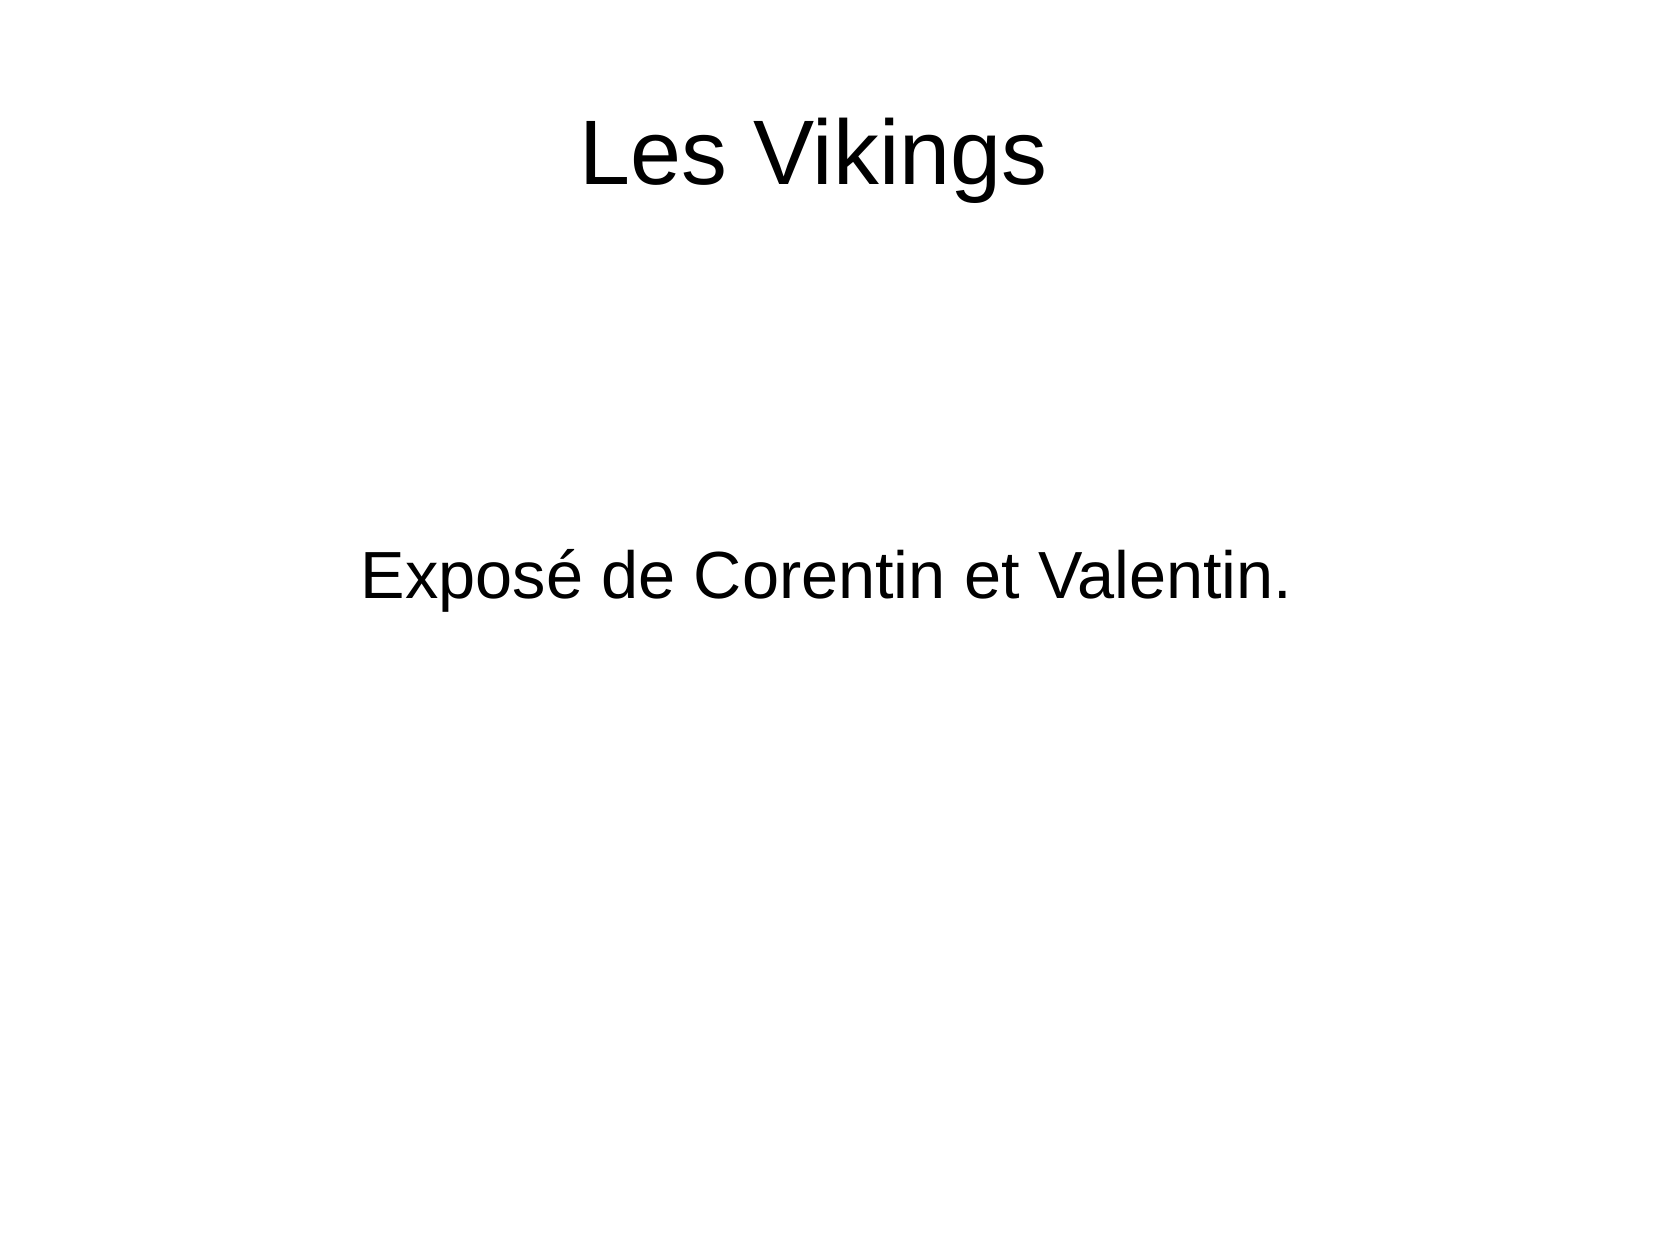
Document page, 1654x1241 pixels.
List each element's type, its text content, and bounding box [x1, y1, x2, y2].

title Les Vikings [82, 49, 1571, 257]
subtitle Exposé de Corentin et Valentin. [82, 290, 1571, 1010]
